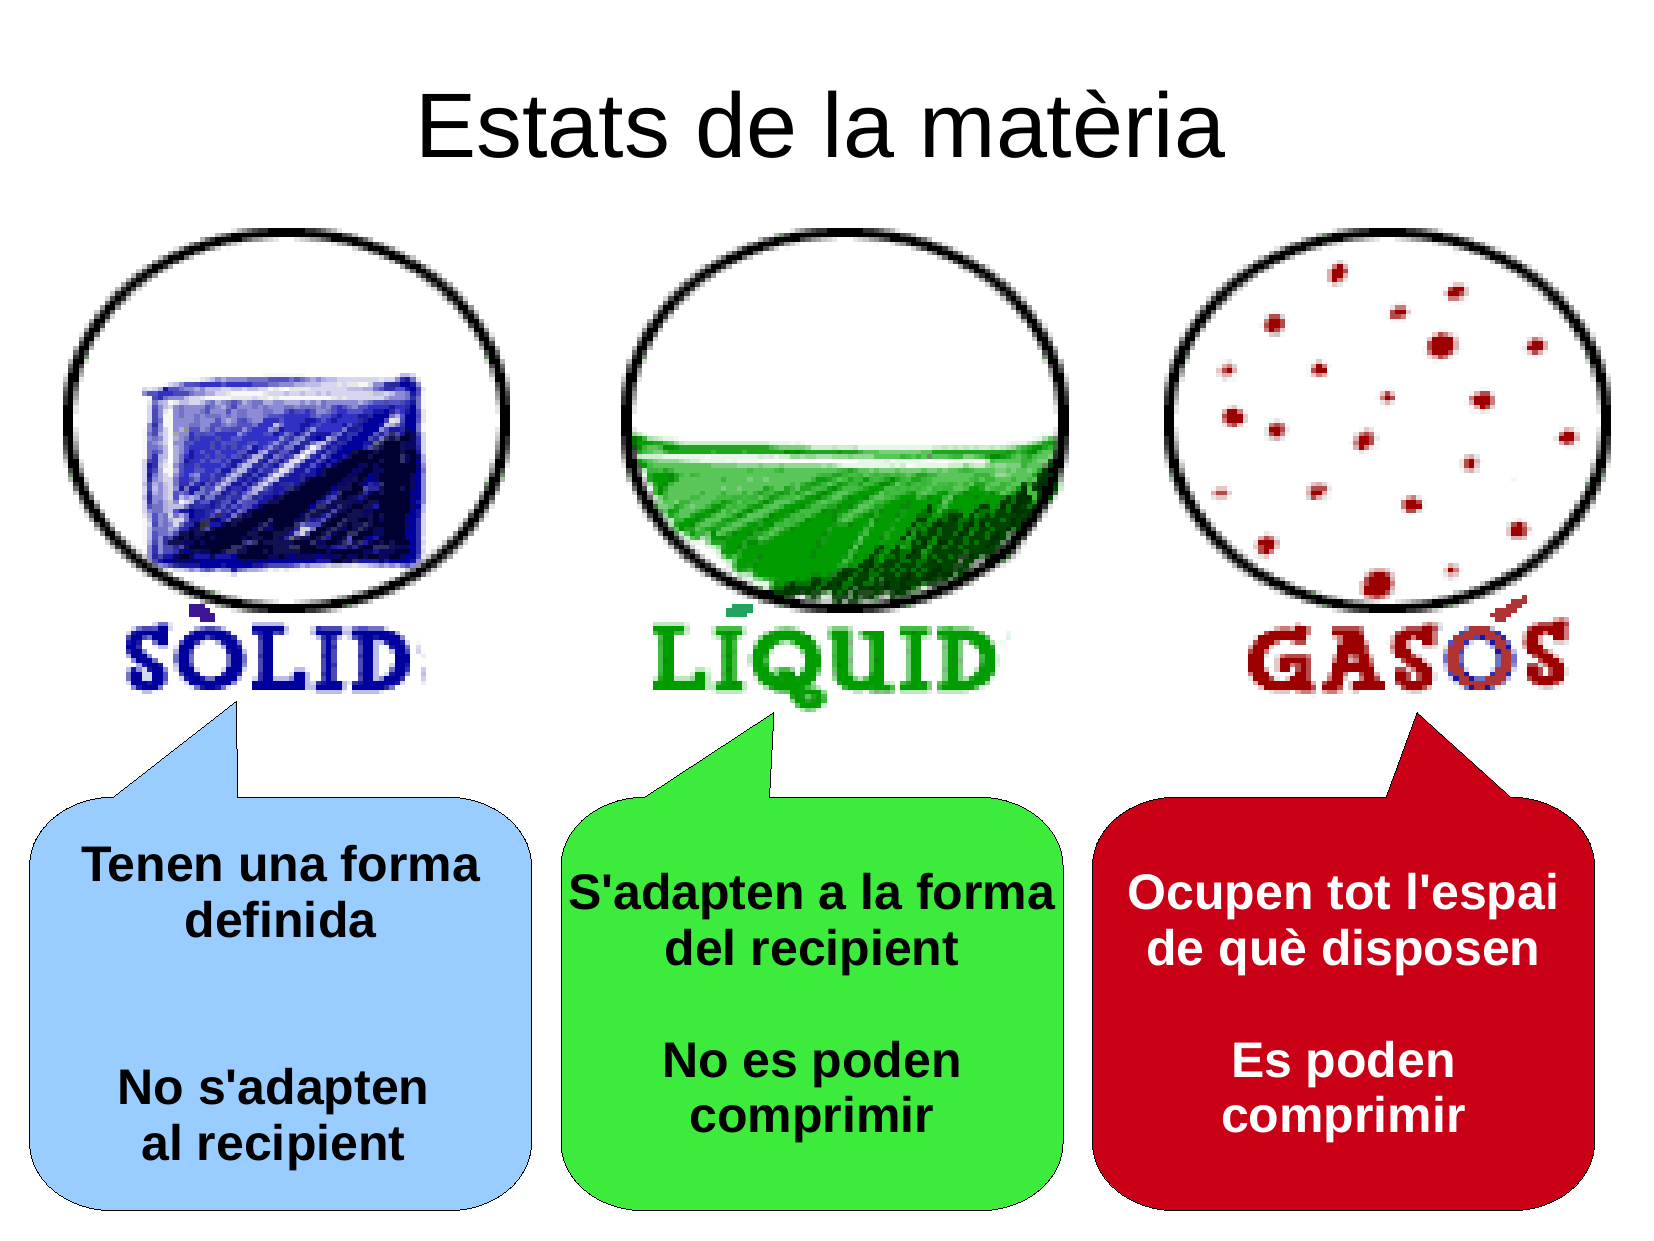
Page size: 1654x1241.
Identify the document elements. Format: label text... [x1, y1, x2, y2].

title Estats de la matèria [76, 74, 1565, 178]
text_box Ocupen tot l'espai de què disposen Es poden comprimir [1092, 712, 1595, 1211]
picture [0, 206, 1654, 731]
text_box S'adapten a la forma del recipient No es poden comprimir [561, 712, 1064, 1211]
text_box Tenen una forma definida No s'adapten al recipient [29, 701, 532, 1211]
